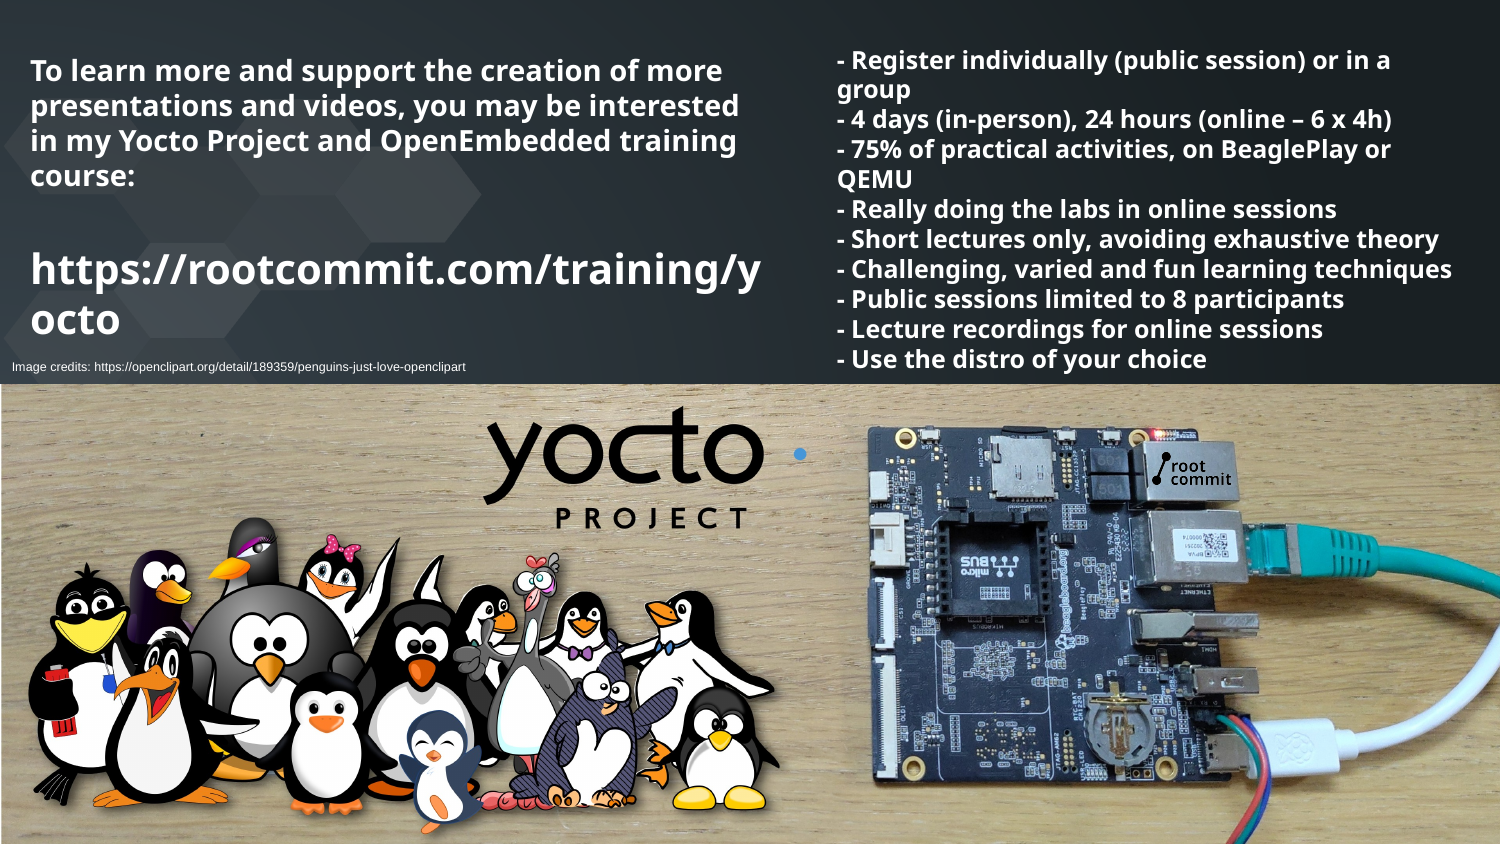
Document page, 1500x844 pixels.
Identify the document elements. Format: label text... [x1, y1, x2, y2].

text_box - Register individually (public session) or in a group - 4 days (in-person), 24 hours (online – 6 x 4h) - 75% of practical activities, on BeaglePlay or QEMU - Really doing the labs in online sessions - Short lectures only, avoiding exhaustive theory - Challenging, varied and fun learning techniques - Public sessions limited to 8 participants - Lecture recordings for online sessions - Use the distro of your choice [836, 44, 1462, 255]
picture [0, 0, 1500, 844]
text_box Image credits: https://openclipart.org/detail/189359/penguins-just-love-openclipart [0, 352, 478, 382]
text_box To learn more and support the creation of more presentations and videos, you may be interested in my Yocto Project and OpenEmbedded training course: https://rootcommit.com/training/yocto [29, 52, 768, 264]
